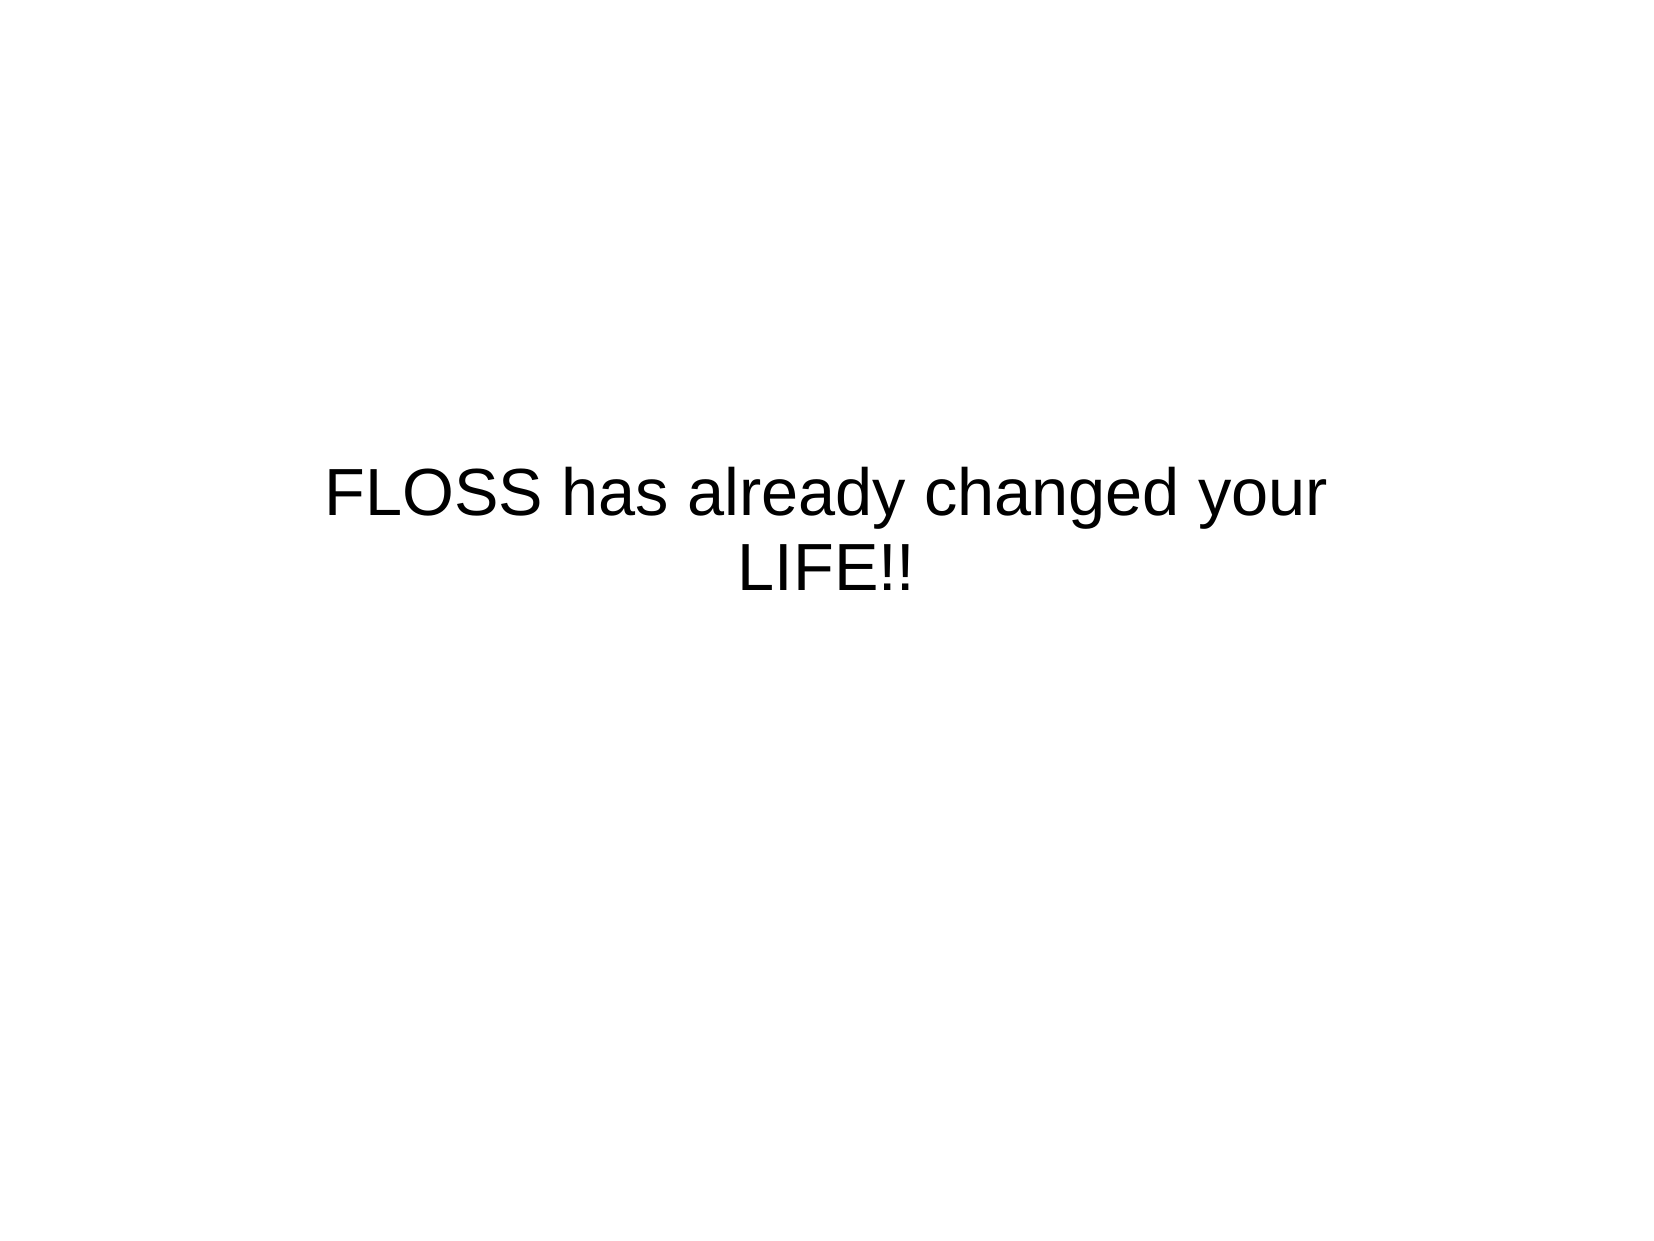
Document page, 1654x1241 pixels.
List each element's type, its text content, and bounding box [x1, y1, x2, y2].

subtitle FLOSS has already changed your LIFE!! [82, 49, 1571, 1010]
